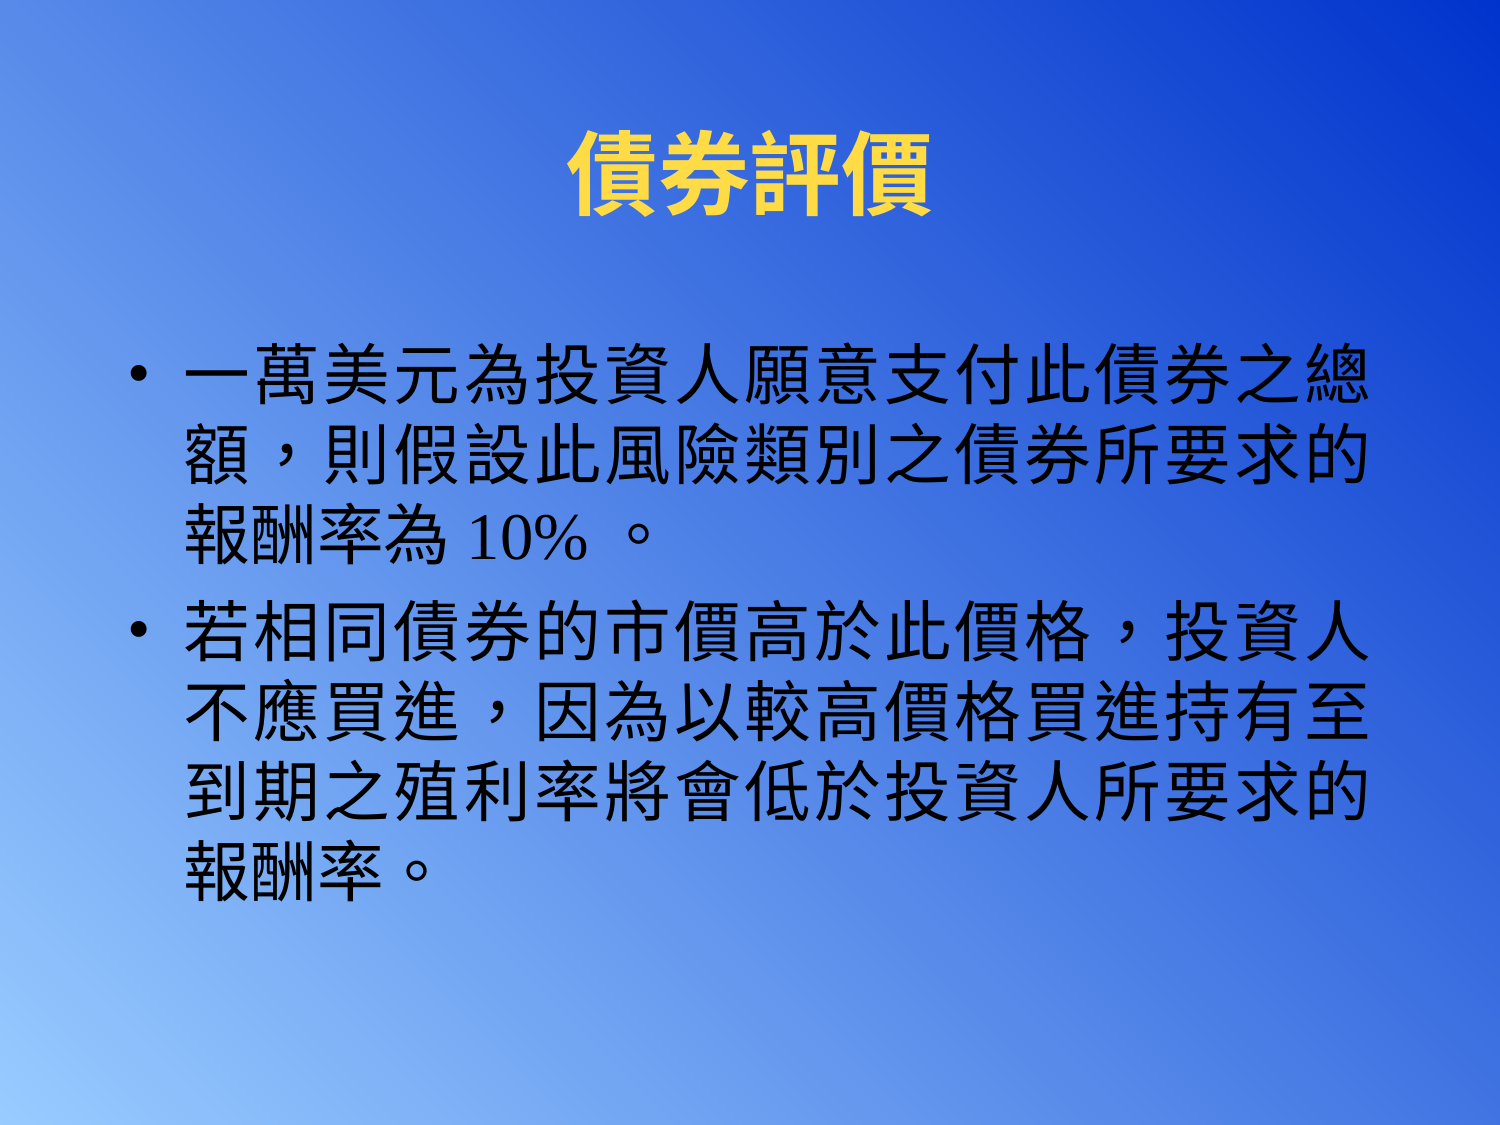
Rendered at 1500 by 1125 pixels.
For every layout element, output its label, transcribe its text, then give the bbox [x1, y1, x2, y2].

list 一萬美元為投資人願意支付此債券之總額，則假設此風險類別之債券所要求的報酬率為10%。 若相同債券的市價高於此價格，投資人不應買進，因為以較高價格買進持有至到期之殖利率將會低於投資人所要求的報酬率。 [112, 324, 1388, 941]
title 債券評價 [41, 78, 1459, 266]
